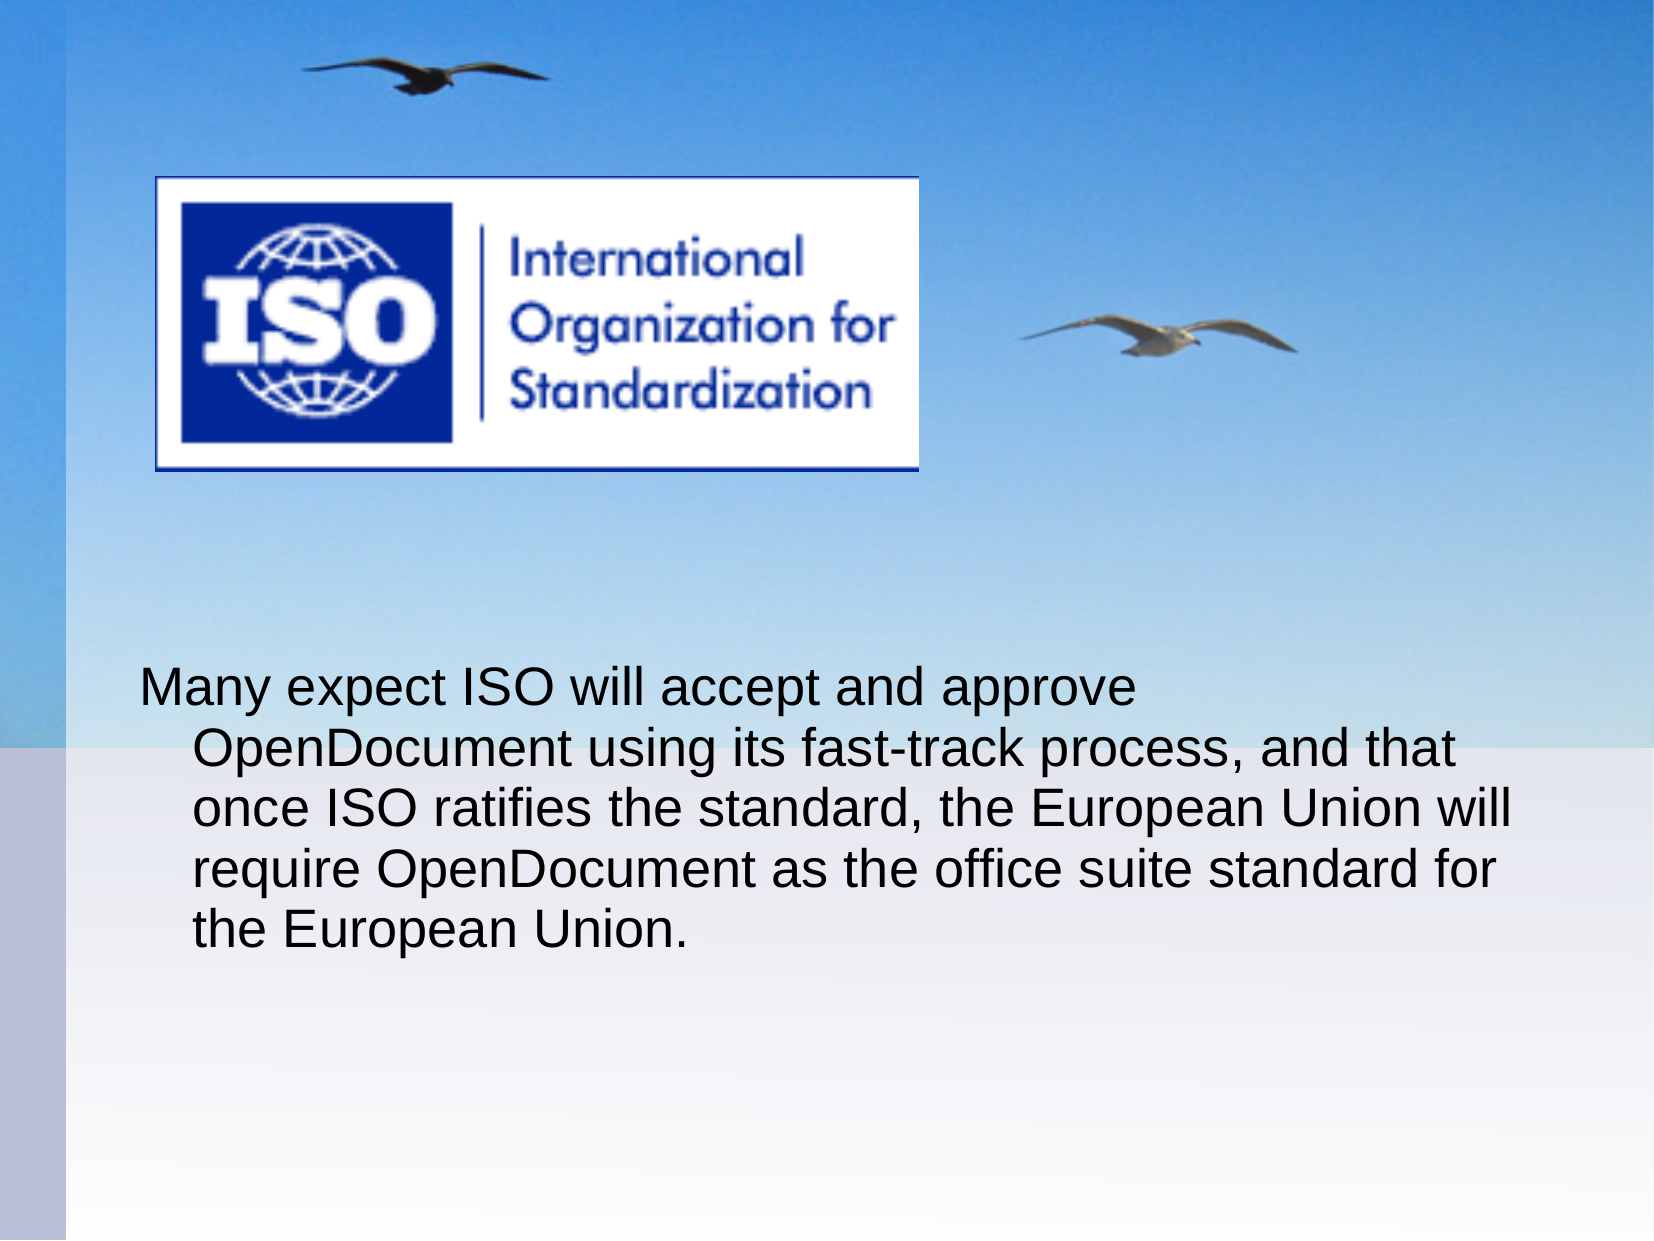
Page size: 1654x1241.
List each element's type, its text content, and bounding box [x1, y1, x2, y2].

title Image “seagulls” copyright Justin M. Kane (used with permission) [66, 153, 1654, 245]
list Many expect ISO will accept and approve OpenDocument using its fast-track process, and that once ISO ratifies the standard, the European Union will require OpenDocument as the office suite standard for the European Union. [121, 656, 1534, 1127]
picture [155, 176, 919, 472]
picture [0, 0, 1654, 748]
